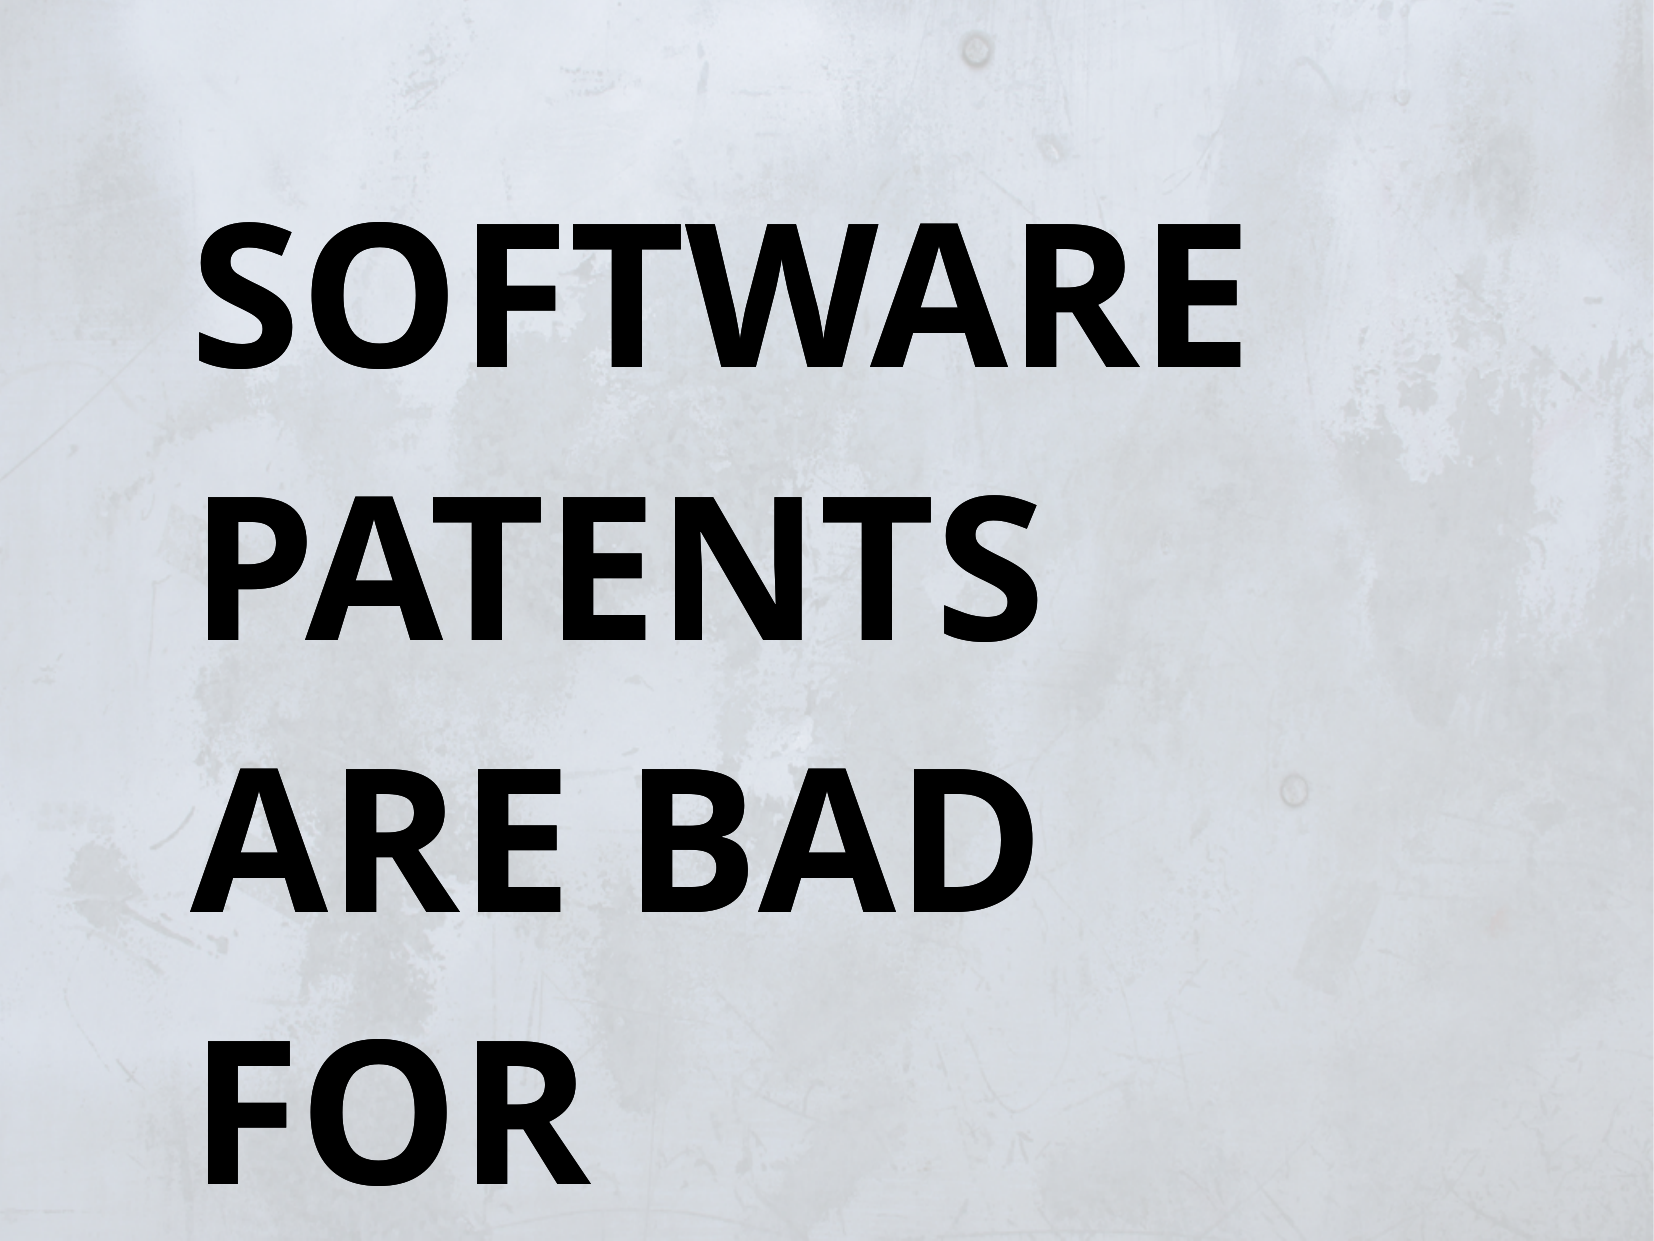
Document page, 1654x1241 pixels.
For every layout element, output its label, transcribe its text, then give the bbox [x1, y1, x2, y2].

text_box SOFTWARE PATENTS ARE BAD FOR DEVELOPERS [175, 146, 1479, 1094]
picture [0, 0, 1654, 1241]
